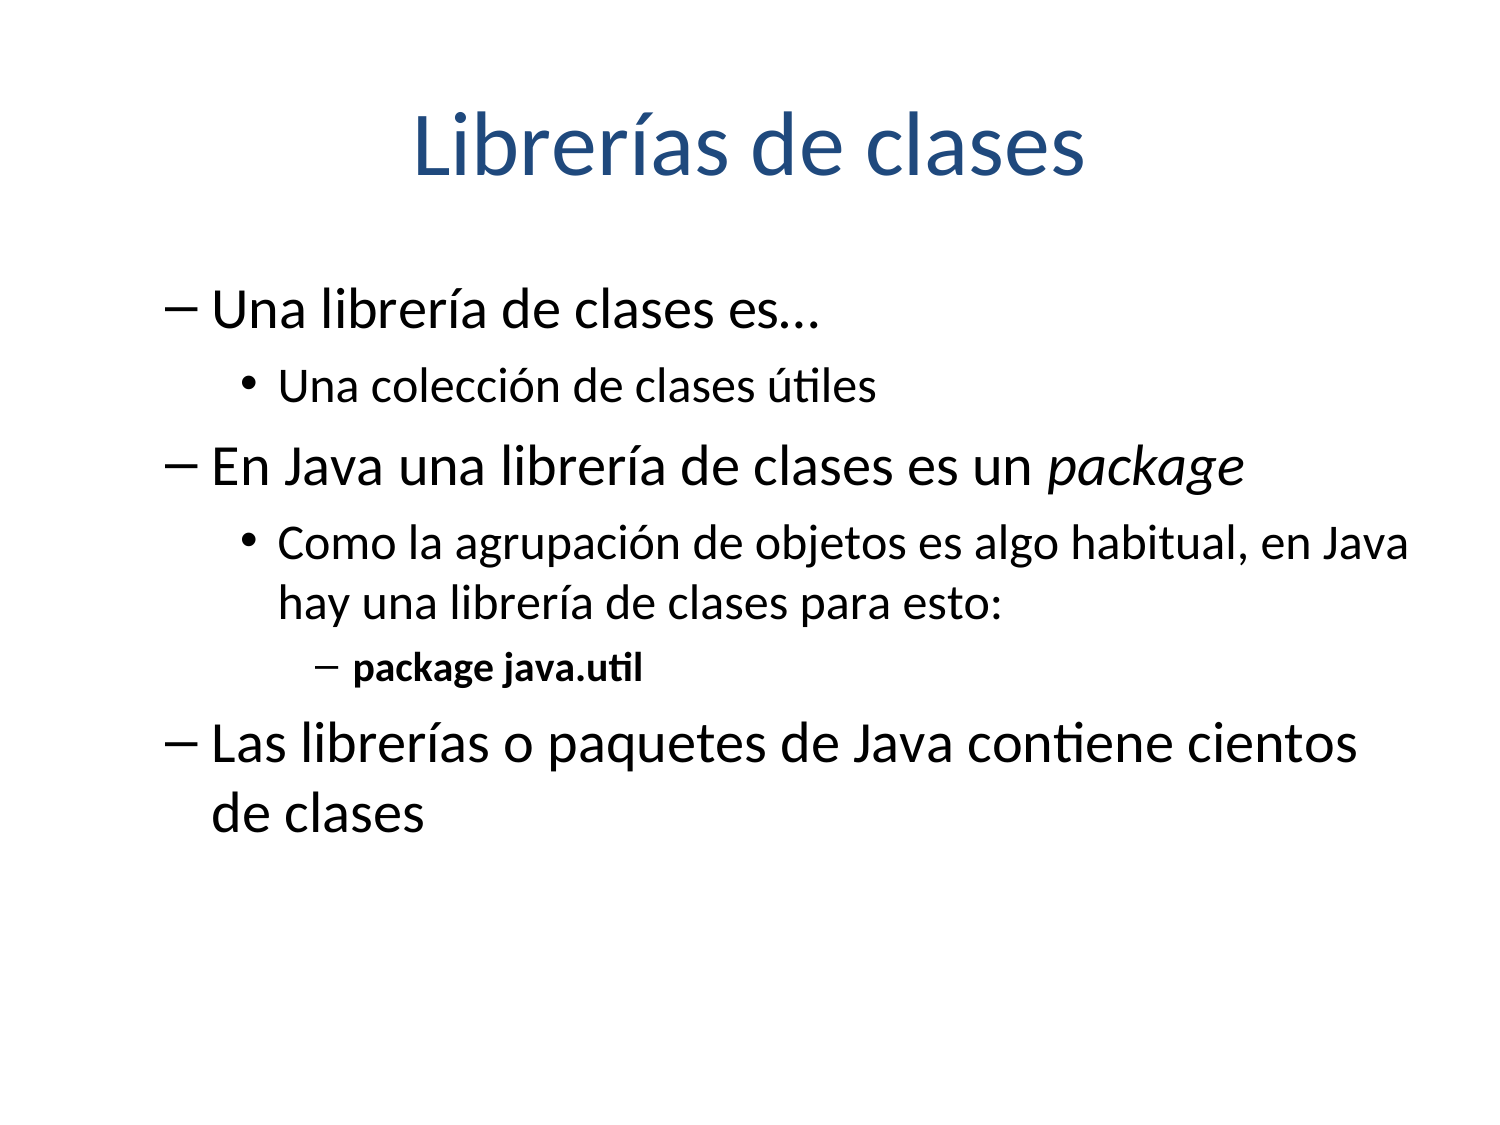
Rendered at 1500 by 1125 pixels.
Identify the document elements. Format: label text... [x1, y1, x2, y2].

list Una librería de clases es… Una colección de clases útiles En Java una librería de clases es un package Como la agrupación de objetos es algo habitual, en Java hay una librería de clases para esto: package java.util Las librerías o paquetes de Java contiene cientos de clases [75, 262, 1426, 1005]
title Librerías de clases [75, 45, 1426, 233]
